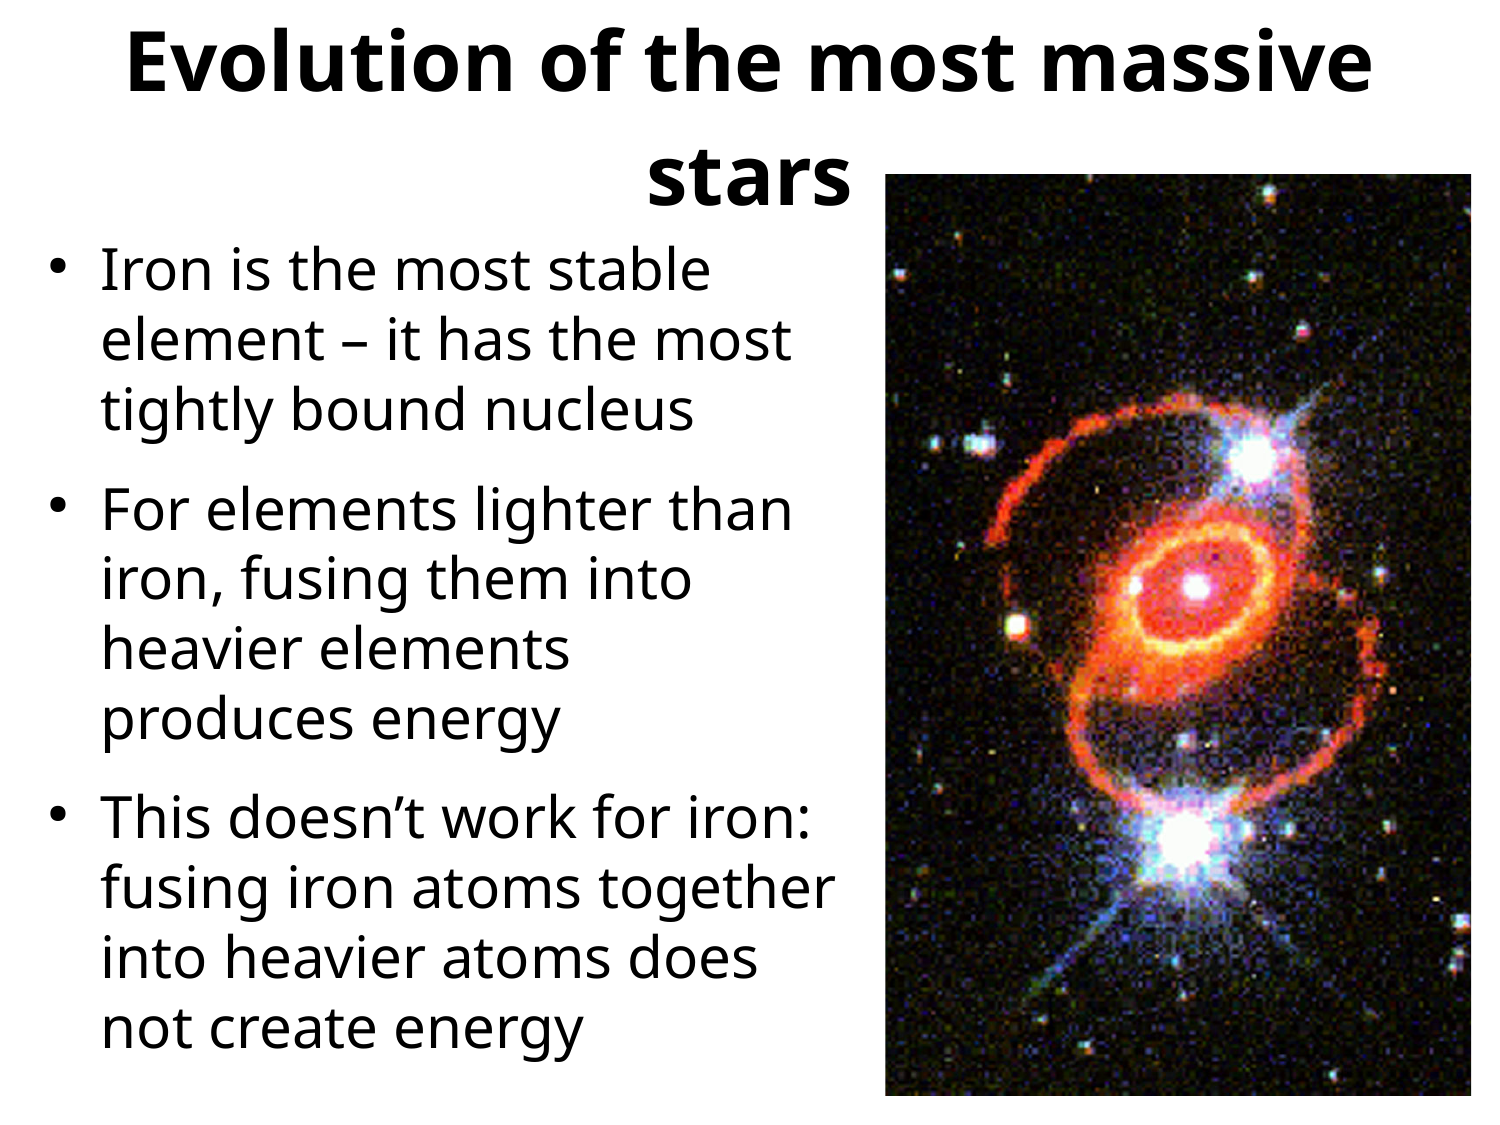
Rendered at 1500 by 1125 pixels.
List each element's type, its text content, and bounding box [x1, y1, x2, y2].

picture [885, 174, 1472, 1096]
list Iron is the most stable element – it has the most tightly bound nucleus For elements lighter than iron, fusing them into heavier elements produces energy This doesn’t work for iron: fusing iron atoms together into heavier atoms does not create energy [30, 232, 841, 1096]
title Evolution of the most massive stars [30, 67, 1471, 165]
